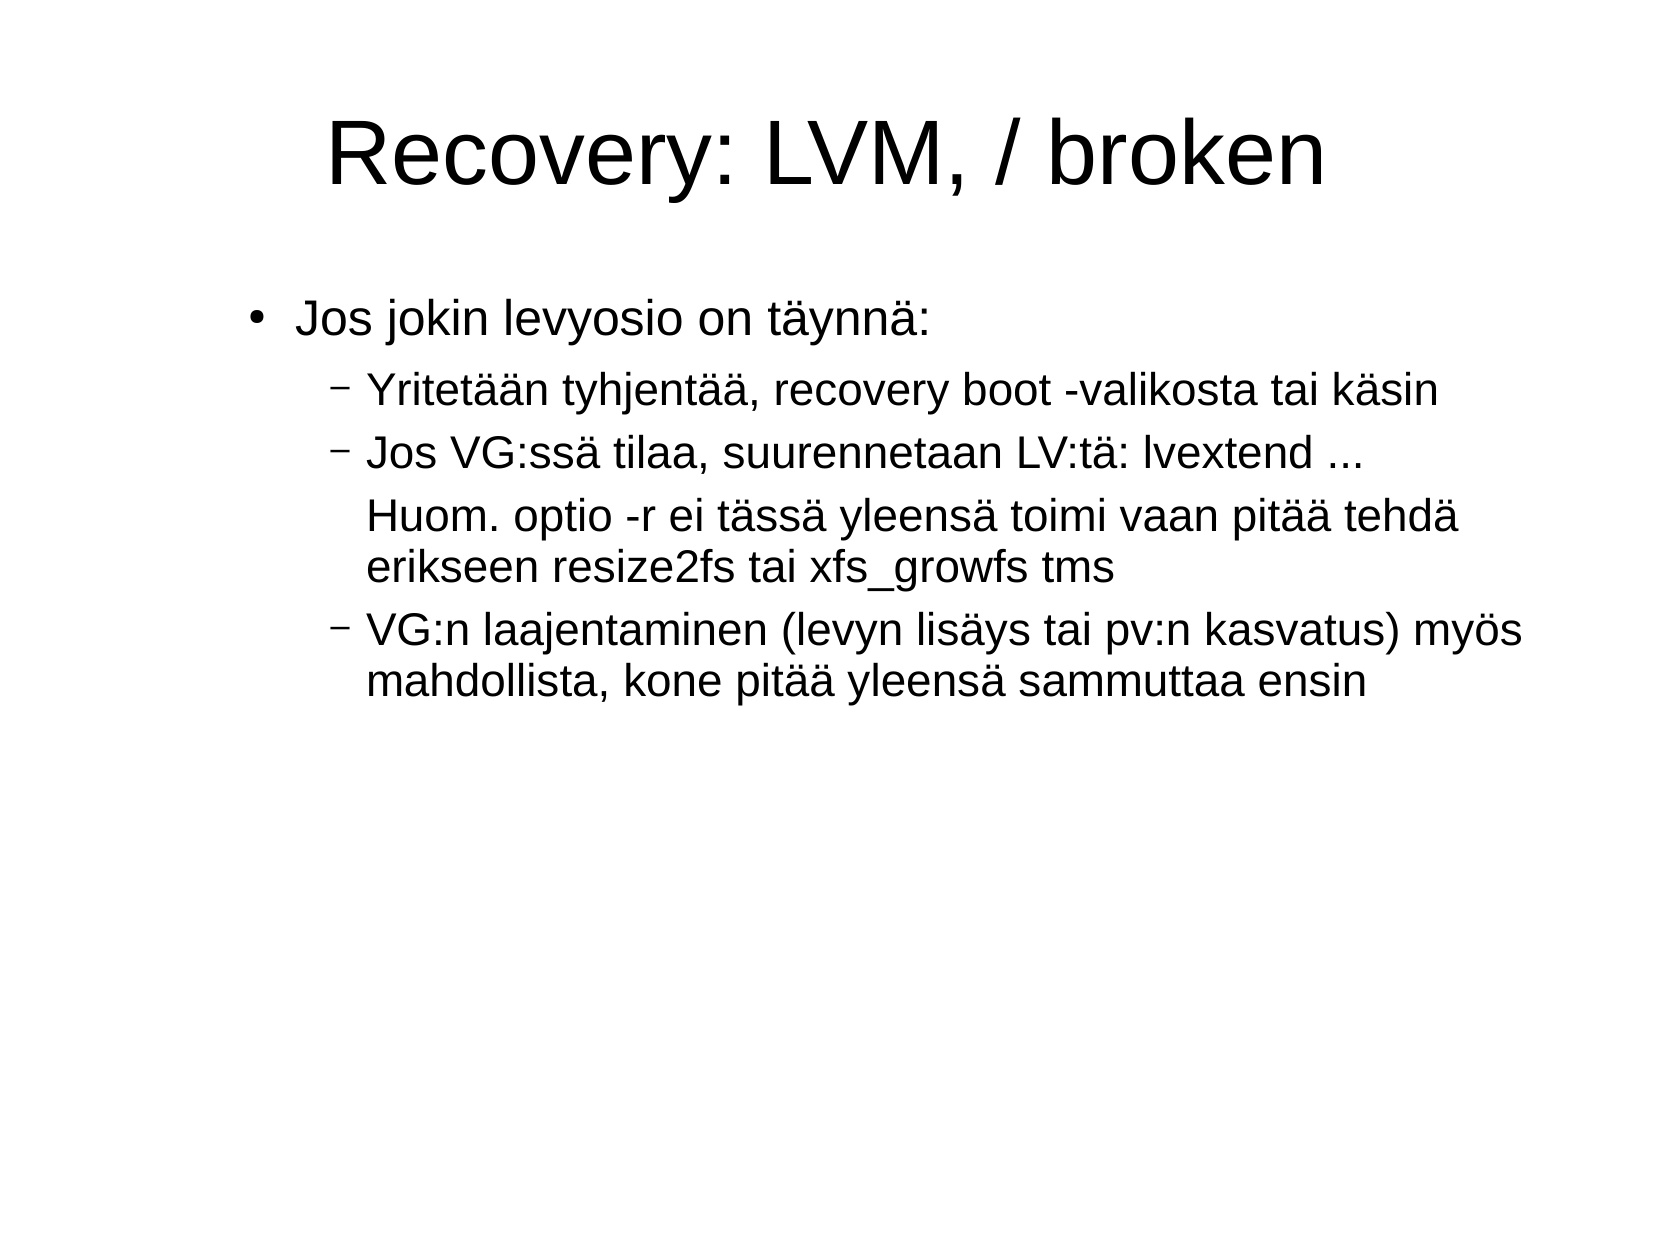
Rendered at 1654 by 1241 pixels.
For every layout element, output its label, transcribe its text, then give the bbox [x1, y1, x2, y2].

title Recovery: LVM, / broken [82, 49, 1571, 257]
list Jos jokin levyosio on täynnä: Yritetään tyhjentää, recovery boot -valikosta tai käsin Jos VG:ssä tilaa, suurennetaan LV:tä: lvextend ... Huom. optio -r ei tässä yleensä toimi vaan pitää tehdä erikseen resize2fs tai xfs_growfs tms VG:n laajentaminen (levyn lisäys tai pv:n kasvatus) myös mahdollista, kone pitää yleensä sammuttaa ensin [82, 290, 1571, 1010]
